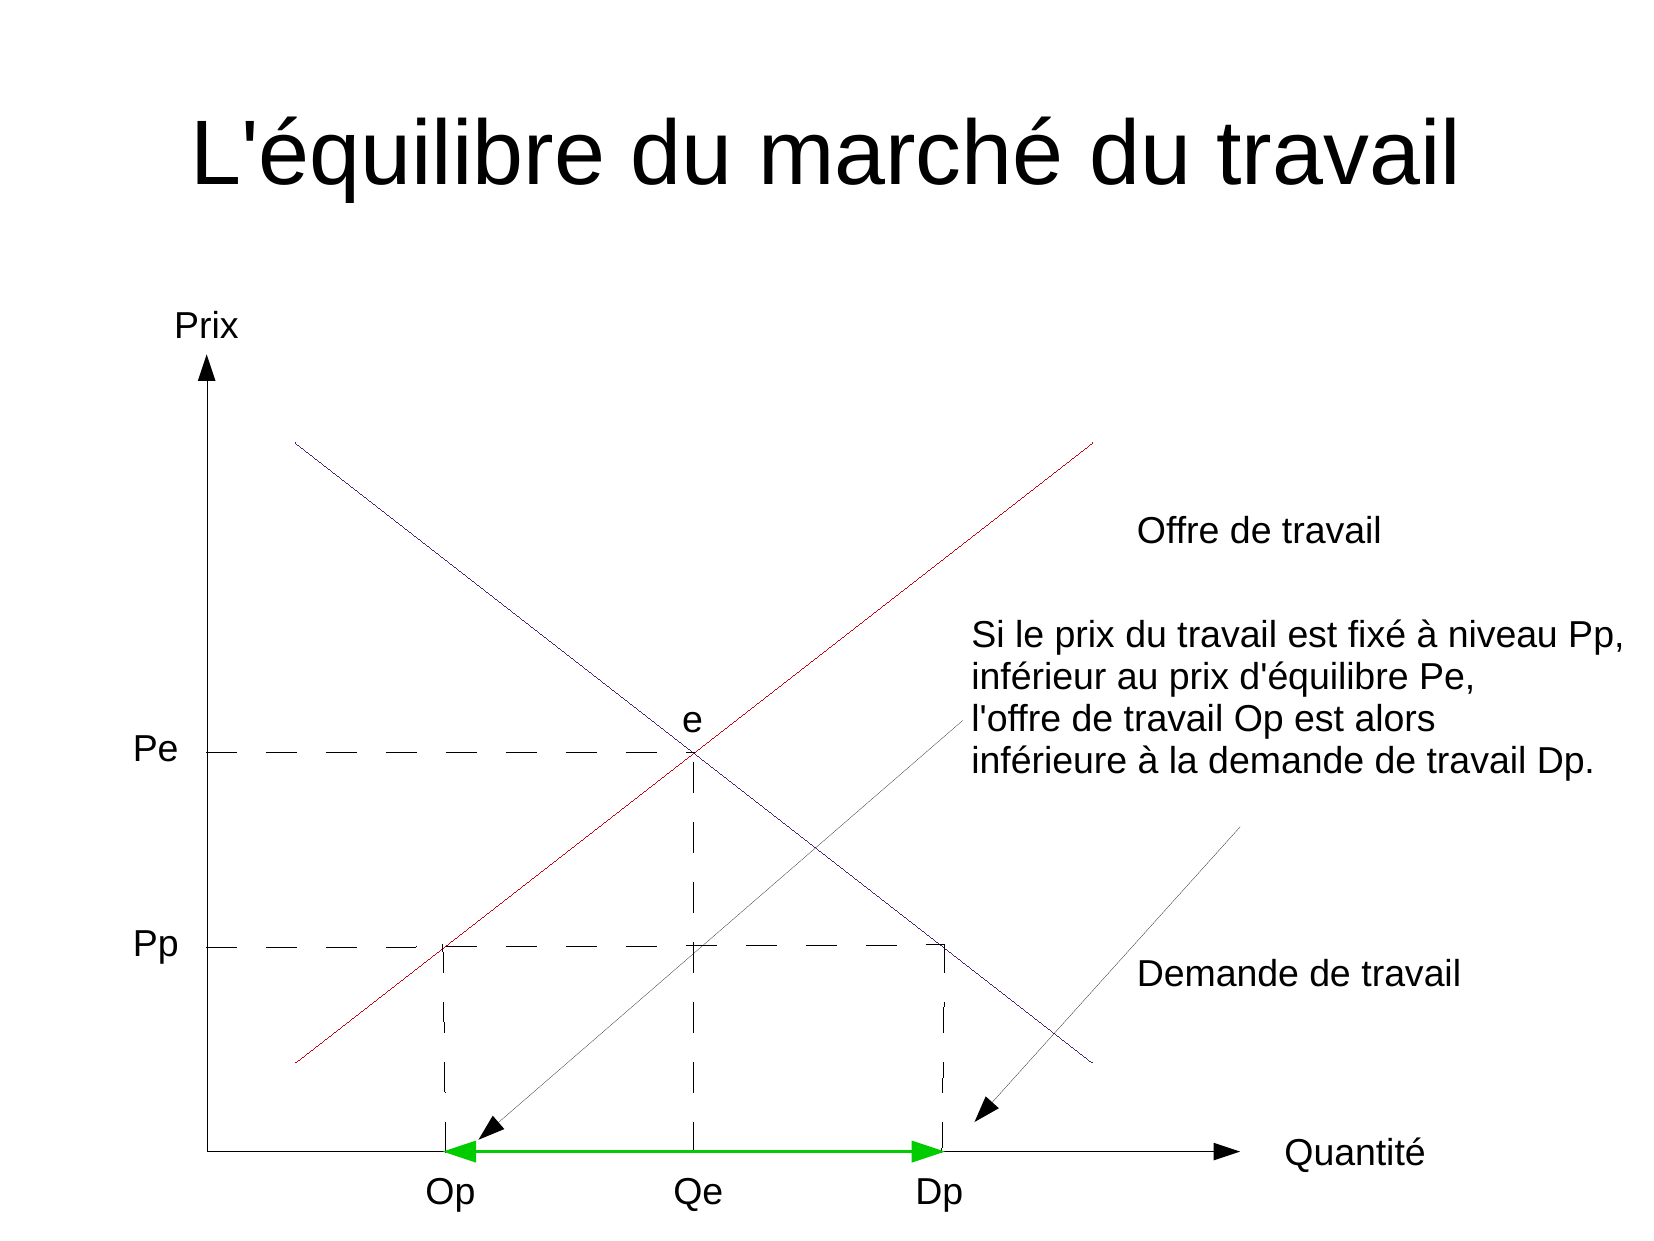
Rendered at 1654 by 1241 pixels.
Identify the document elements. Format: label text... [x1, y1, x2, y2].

text_box Op [410, 1163, 491, 1221]
text_box Pp [118, 915, 194, 973]
text_box e [667, 690, 718, 748]
text_box Dp [900, 1163, 981, 1221]
title L'équilibre du marché du travail [82, 49, 1571, 257]
text_box Quantité [1269, 1124, 1442, 1182]
text_box Qe [658, 1163, 739, 1221]
text_box Demande de travail [1122, 944, 1477, 1002]
text_box Offre de travail [1122, 501, 1398, 559]
text_box Prix [159, 297, 254, 355]
text_box Pe [118, 720, 194, 778]
text_box Si le prix du travail est fixé à niveau Pp, inférieur au prix d'équilibre Pe, l'offre de travail Op est alors inférieure à la demande de travail Dp. [956, 606, 1641, 788]
